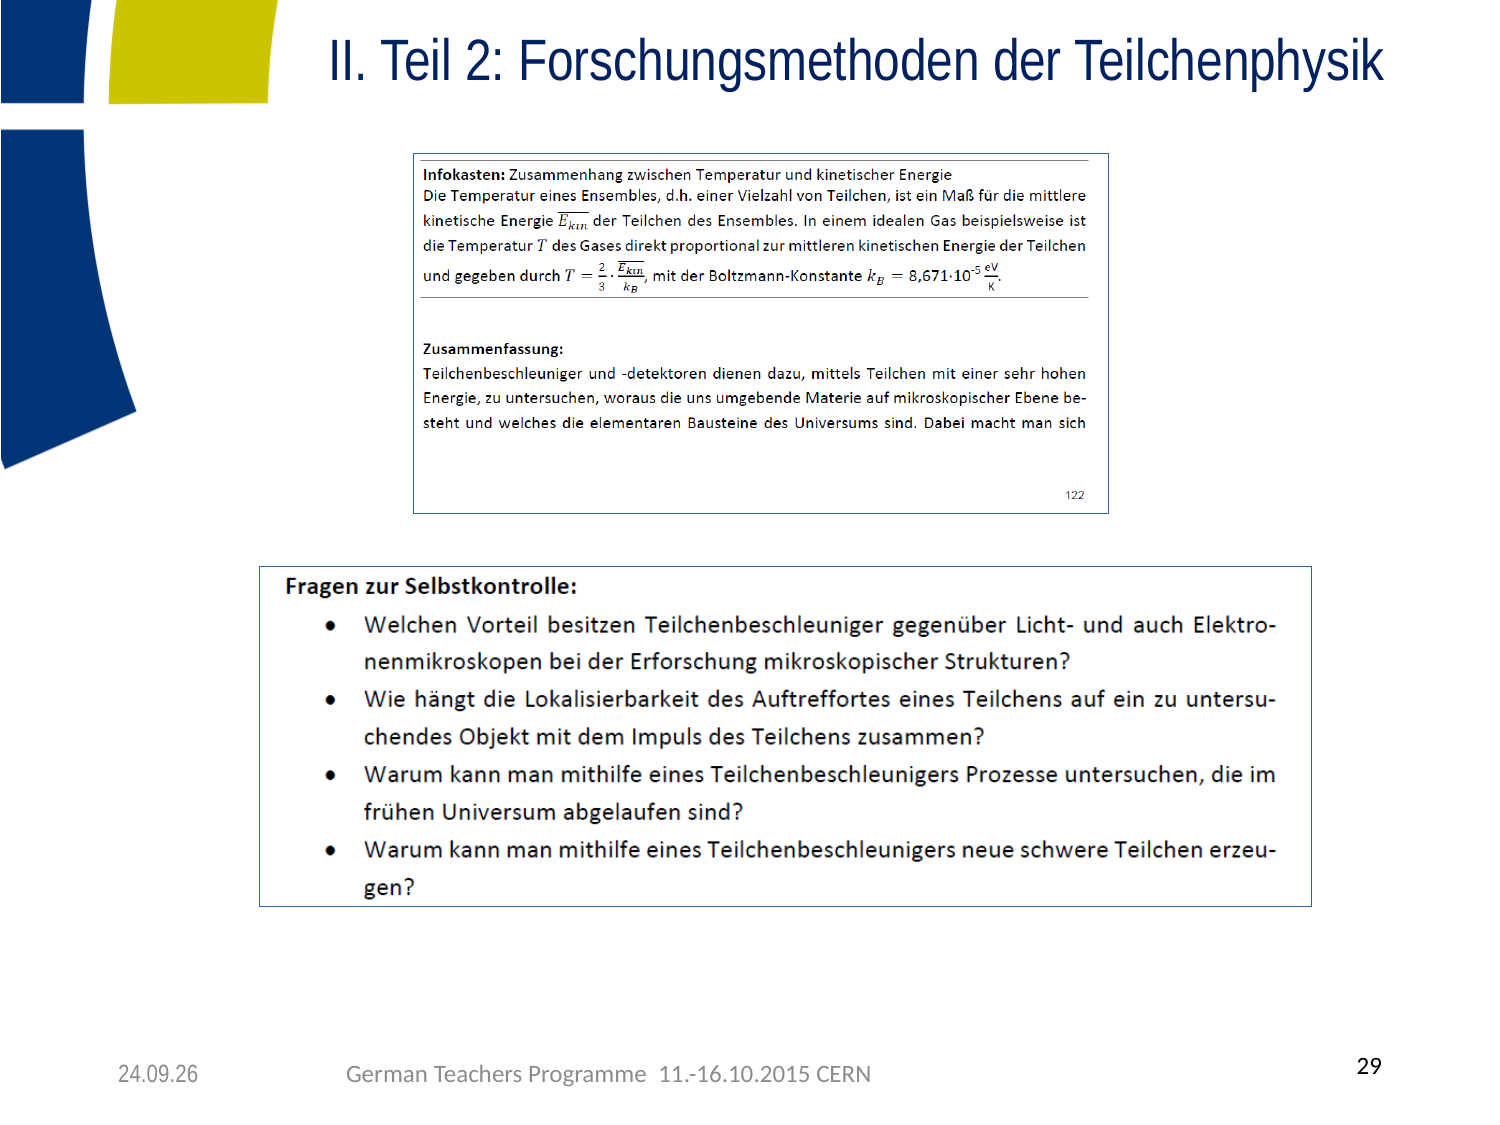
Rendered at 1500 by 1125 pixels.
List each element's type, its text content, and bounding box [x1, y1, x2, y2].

slide_number 14.10.15 [103, 1042, 290, 1103]
picture [0, 0, 1500, 1125]
slide_number <Foliennummer> [1059, 1042, 1397, 1103]
title II. Teil 2: Forschungsmethoden der Teilchenphysik [313, 0, 1465, 114]
footer German Teachers Programme 11.-16.10.2015 CERN [330, 1042, 910, 1103]
